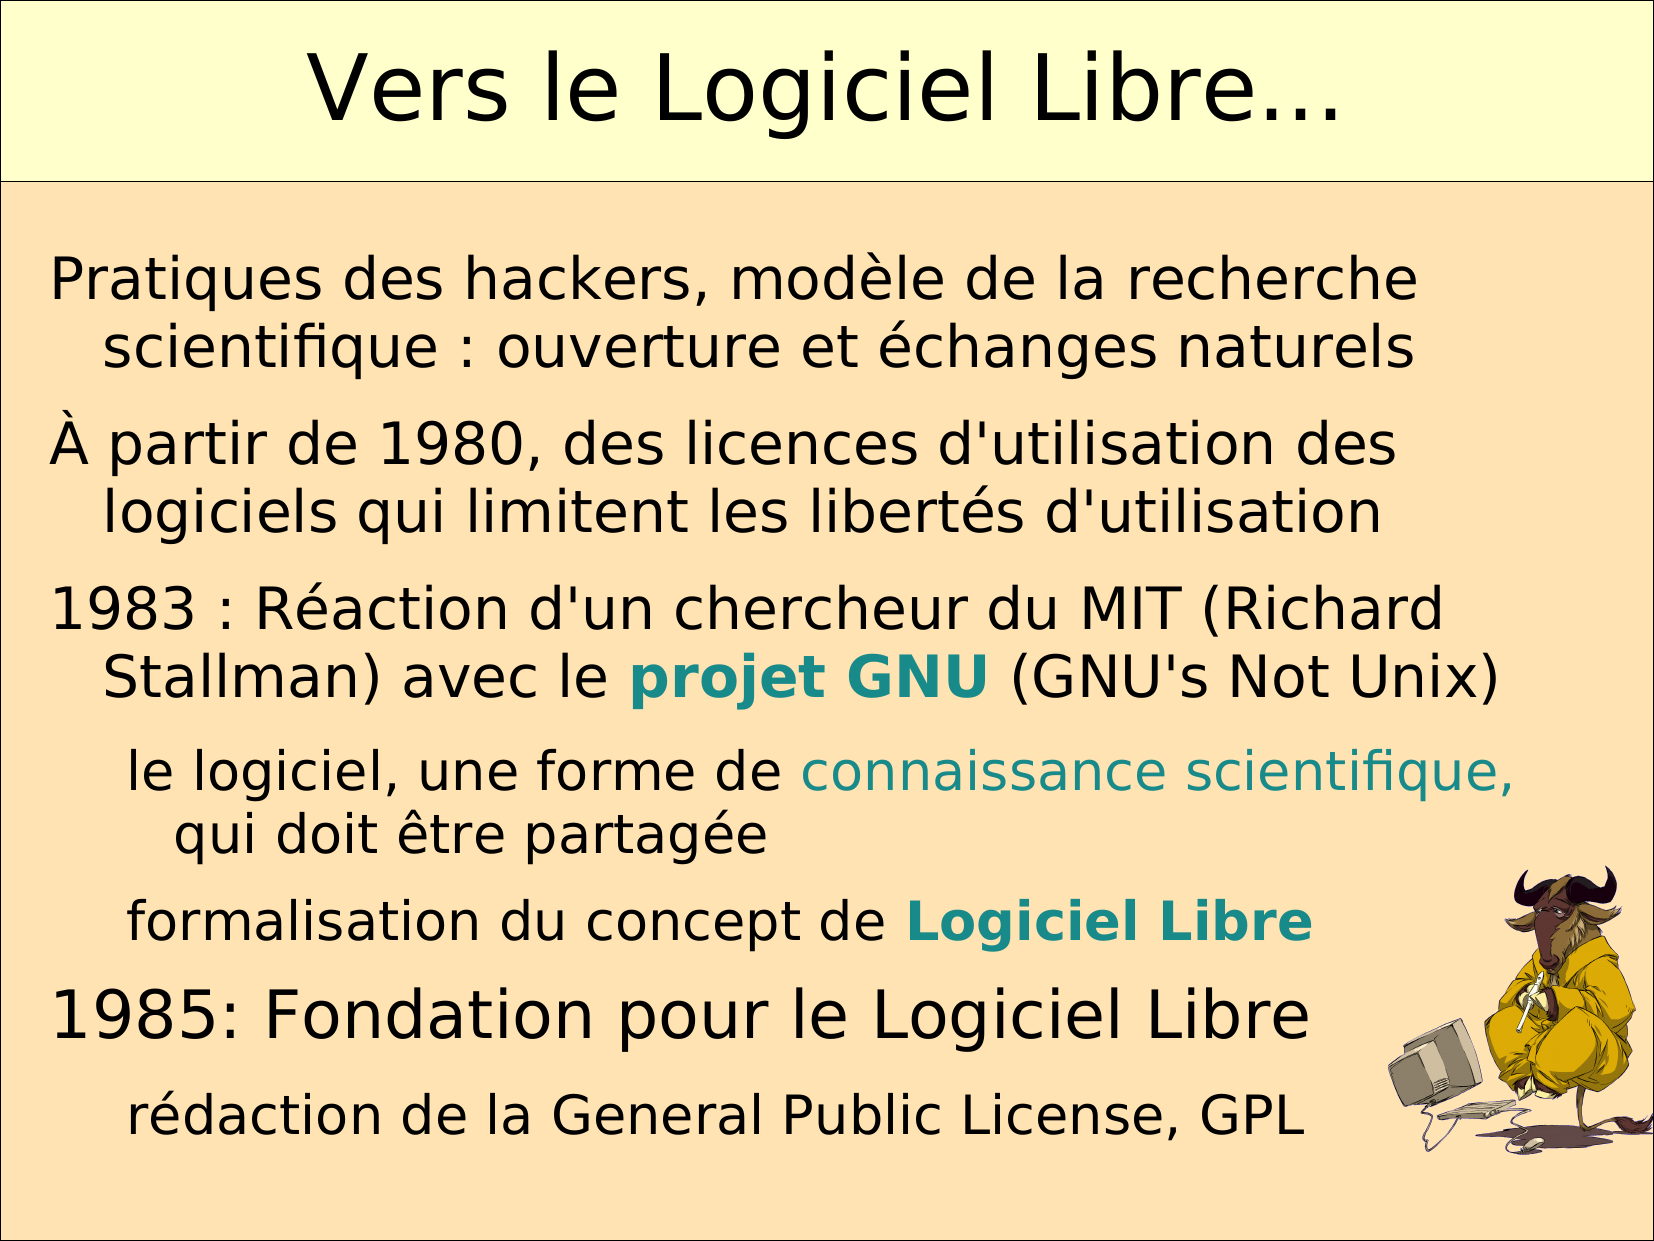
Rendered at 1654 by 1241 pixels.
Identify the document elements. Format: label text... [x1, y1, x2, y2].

list Pratiques des hackers, modèle de la recherche scientifique : ouverture et échanges naturels À partir de 1980, des licences d'utilisation des logiciels qui limitent les libertés d'utilisation 1983 : Réaction d'un chercheur du MIT (Richard Stallman) avec le projet GNU (GNU's Not Unix) le logiciel, une forme de connaissance scientifique, qui doit être partagée formalisation du concept de Logiciel Libre 1985: Fondation pour le Logiciel Libre rédaction de la General Public License, GPL [32, 245, 1586, 1174]
picture [1358, 858, 1654, 1163]
title Vers le Logiciel Libre... [0, 0, 1654, 177]
